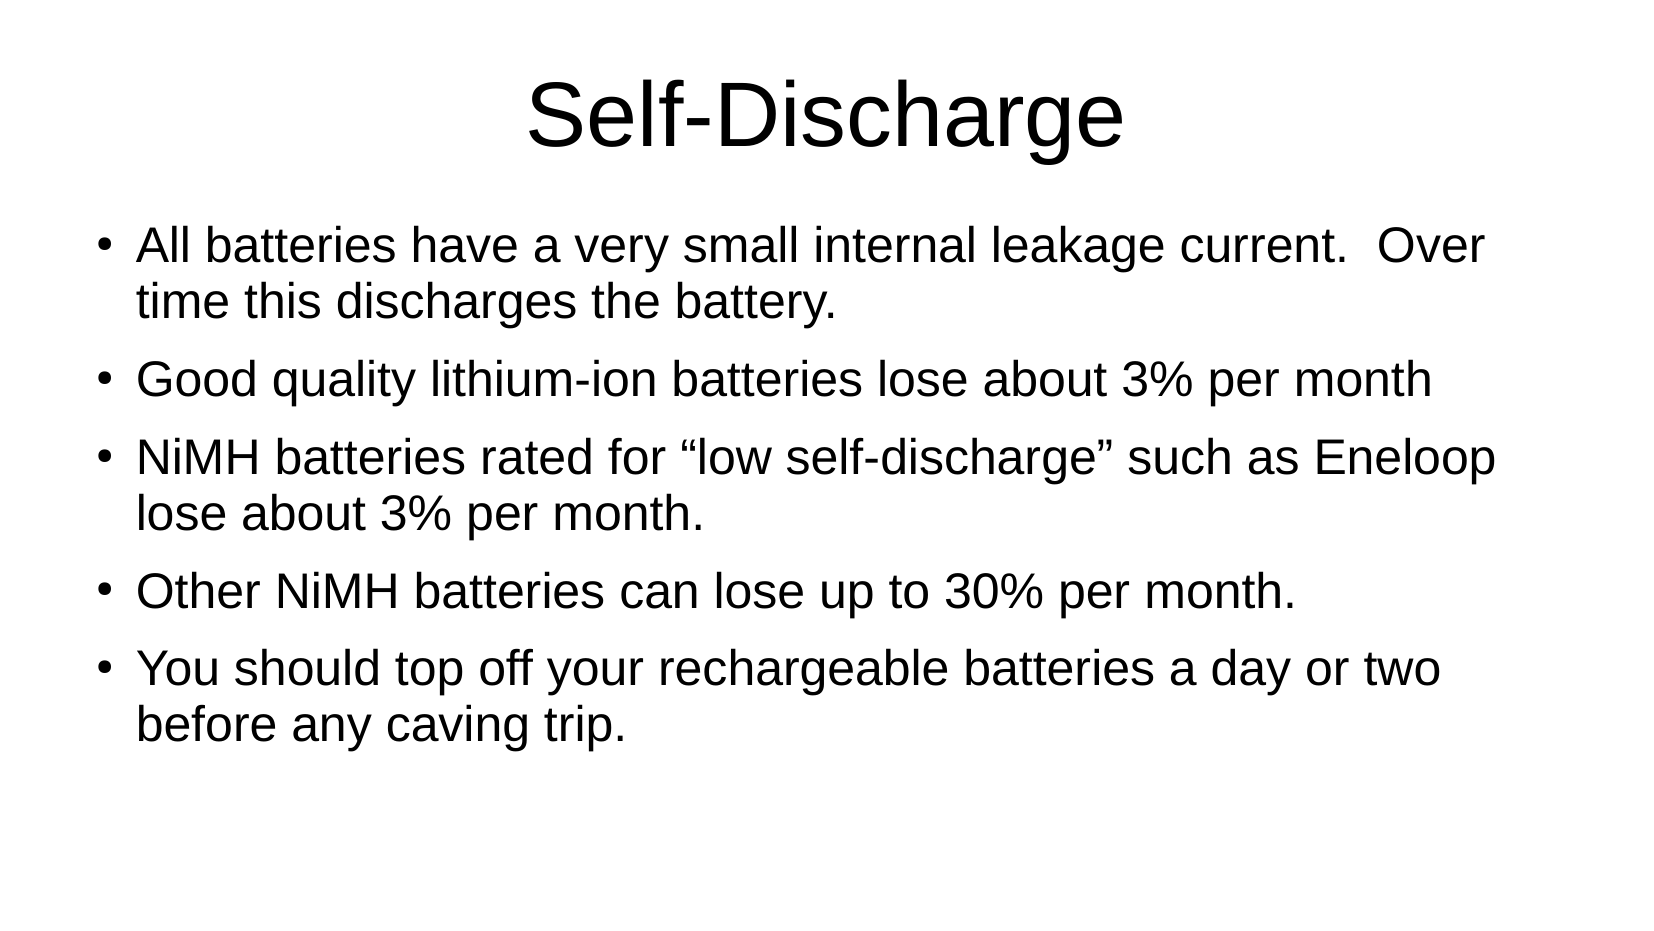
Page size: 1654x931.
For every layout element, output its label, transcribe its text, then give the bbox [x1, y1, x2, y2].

title Self-Discharge [82, 37, 1571, 193]
list All batteries have a very small internal leakage current. Over time this discharges the battery. Good quality lithium-ion batteries lose about 3% per month NiMH batteries rated for “low self-discharge” such as Eneloop lose about 3% per month. Other NiMH batteries can lose up to 30% per month. You should top off your rechargeable batteries a day or two before any caving trip. [82, 217, 1571, 758]
